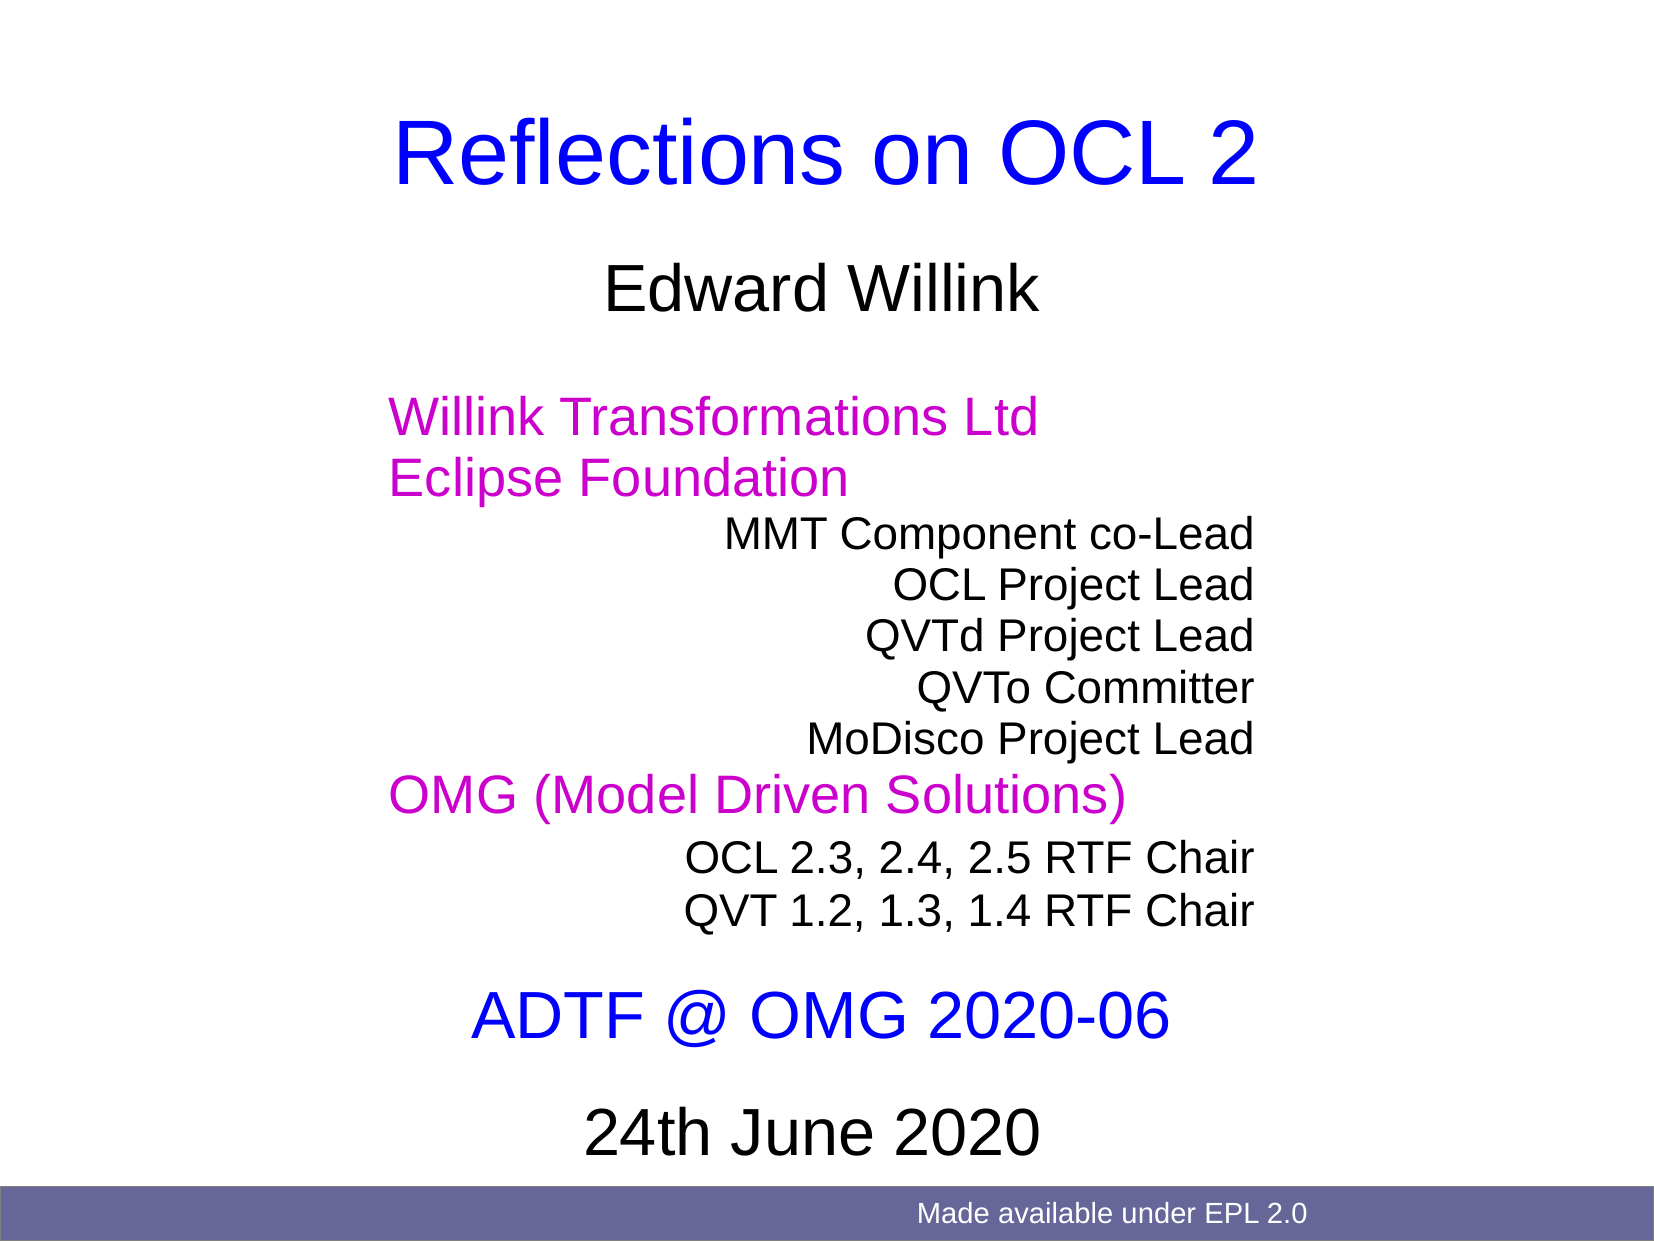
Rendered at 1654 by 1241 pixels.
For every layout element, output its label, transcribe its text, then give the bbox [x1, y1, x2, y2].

title Reflections on OCL 2 [82, 50, 1571, 256]
subtitle Edward Willink Willink Transformations Ltd Eclipse Foundation MMT Component co-Lead OCL Project Lead QVTd Project Lead QVTo Committer MoDisco Project Lead OMG (Model Driven Solutions) OCL 2.3, 2.4, 2.5 RTF Chair QVT 1.2, 1.3, 1.4 RTF Chair ADTF @ OMG 2020-06 24th June 2020 [388, 236, 1255, 1186]
